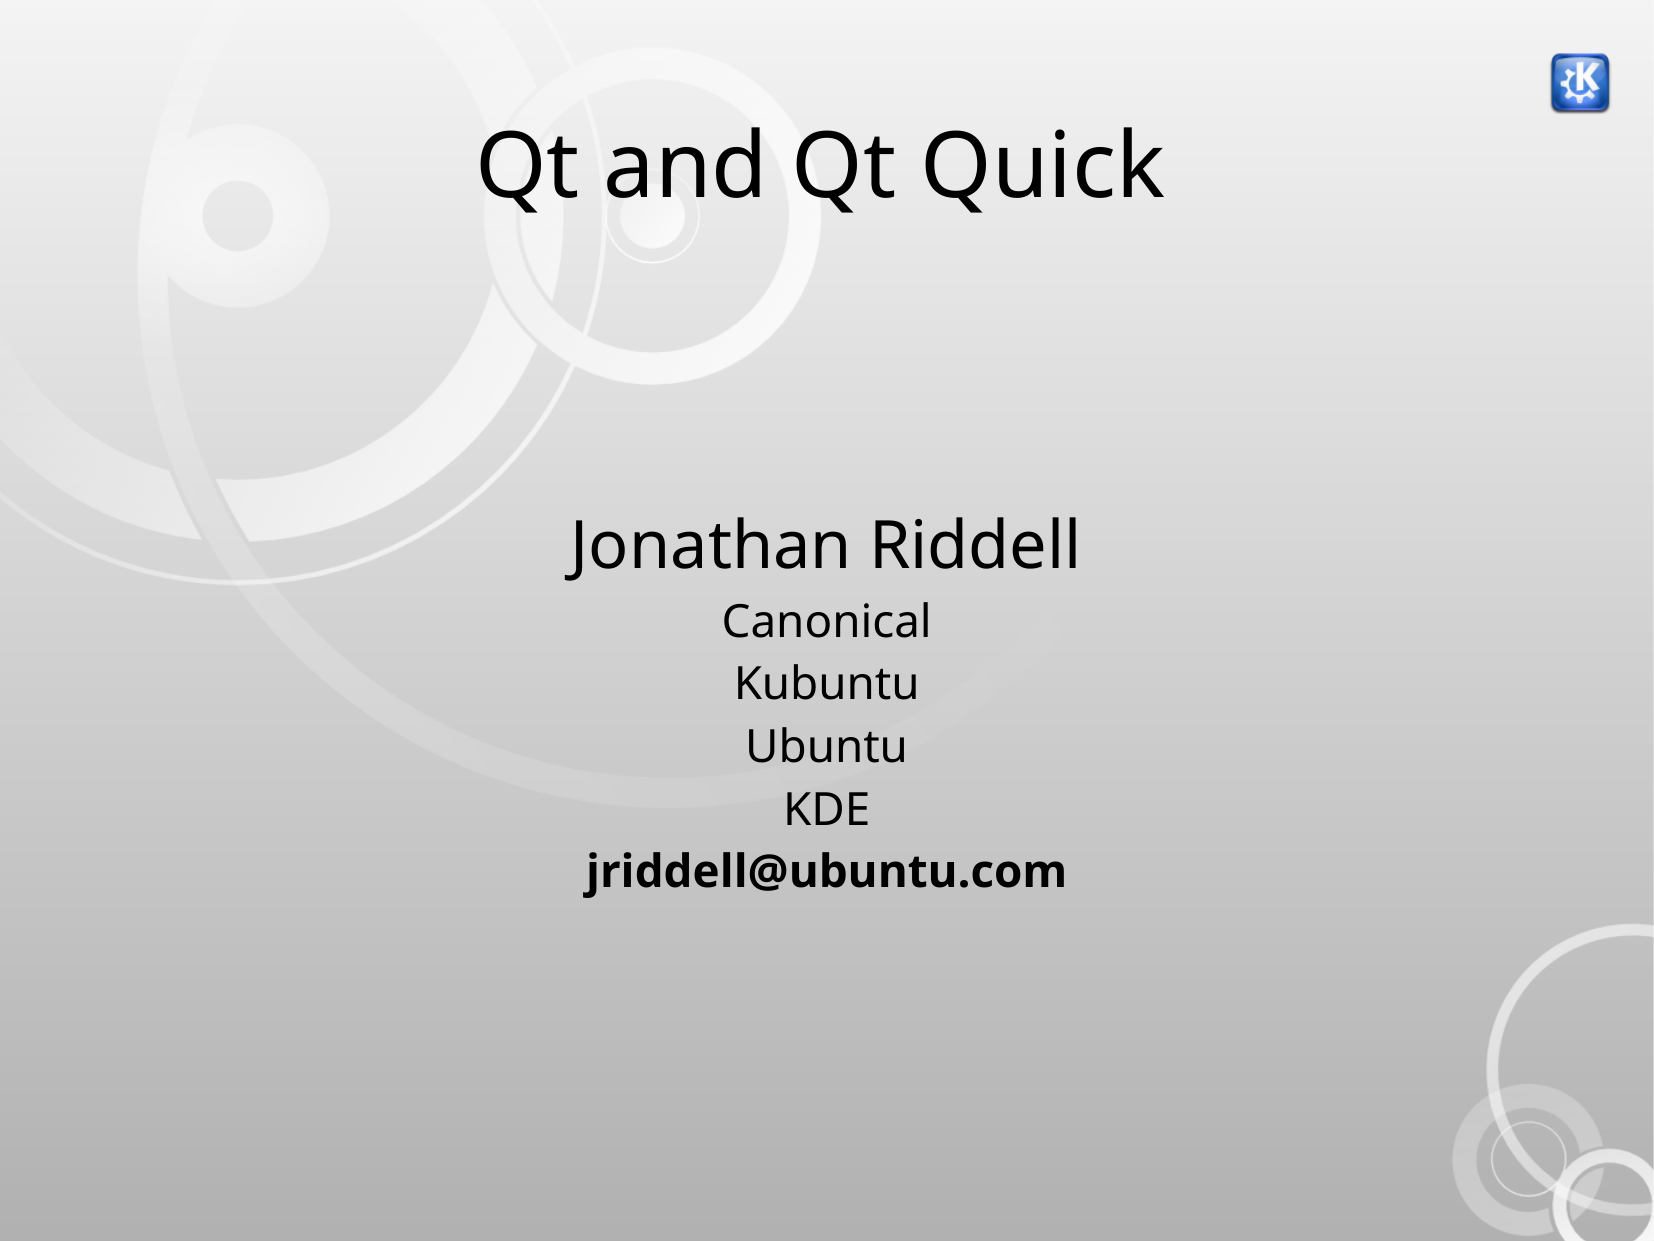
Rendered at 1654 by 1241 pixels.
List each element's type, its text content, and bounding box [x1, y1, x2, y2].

title Qt and Qt Quick [76, 66, 1565, 259]
picture [0, 0, 1654, 1241]
subtitle Jonathan Riddell Canonical Kubuntu Ubuntu KDE jriddell@ubuntu.com [82, 297, 1571, 1102]
